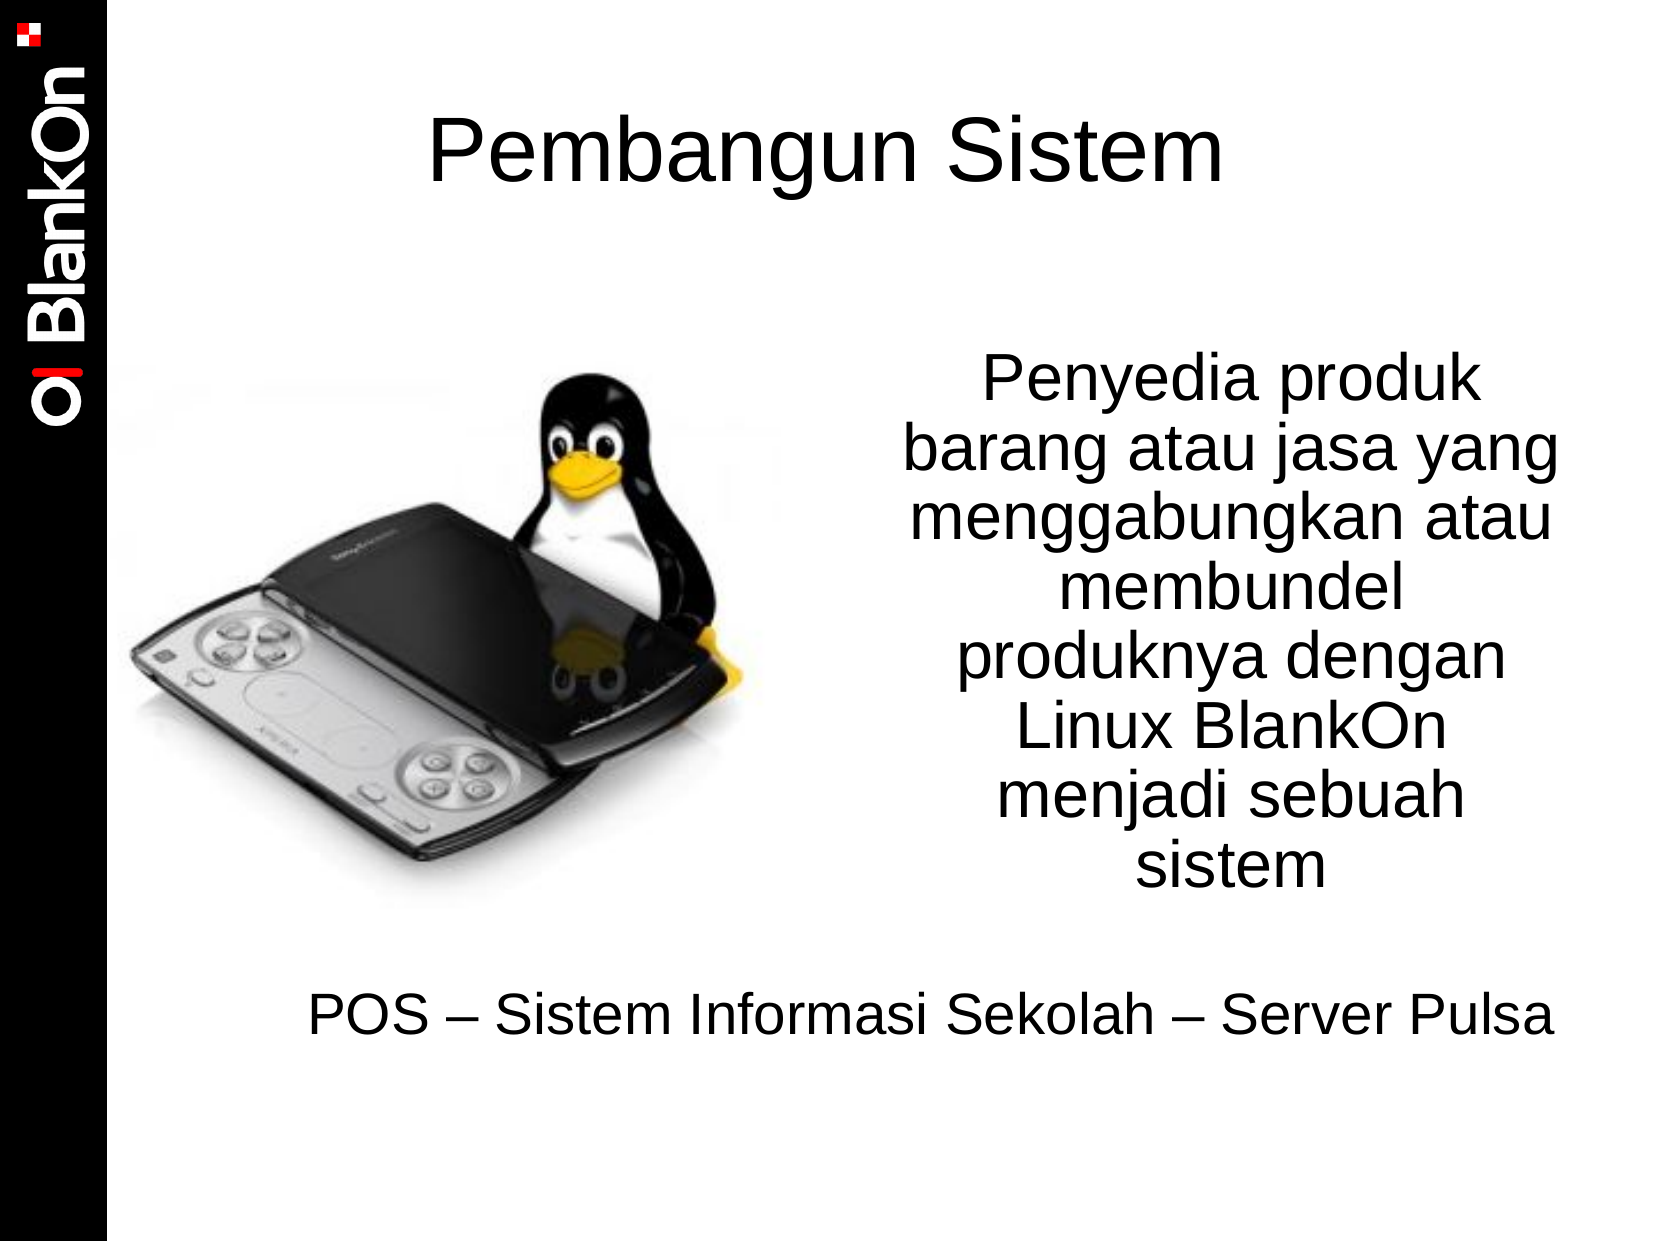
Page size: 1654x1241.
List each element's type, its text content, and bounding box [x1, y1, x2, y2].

picture [17, 23, 89, 426]
picture [107, 337, 827, 922]
title Pembangun Sistem [82, 49, 1571, 257]
text_box [0, 0, 107, 1241]
text_box POS – Sistem Informasi Sekolah – Server Pulsa [162, 974, 1571, 1055]
subtitle Penyedia produk barang atau jasa yang menggabungkan atau membundel produknya dengan Linux BlankOn menjadi sebuah sistem [897, 342, 1567, 904]
